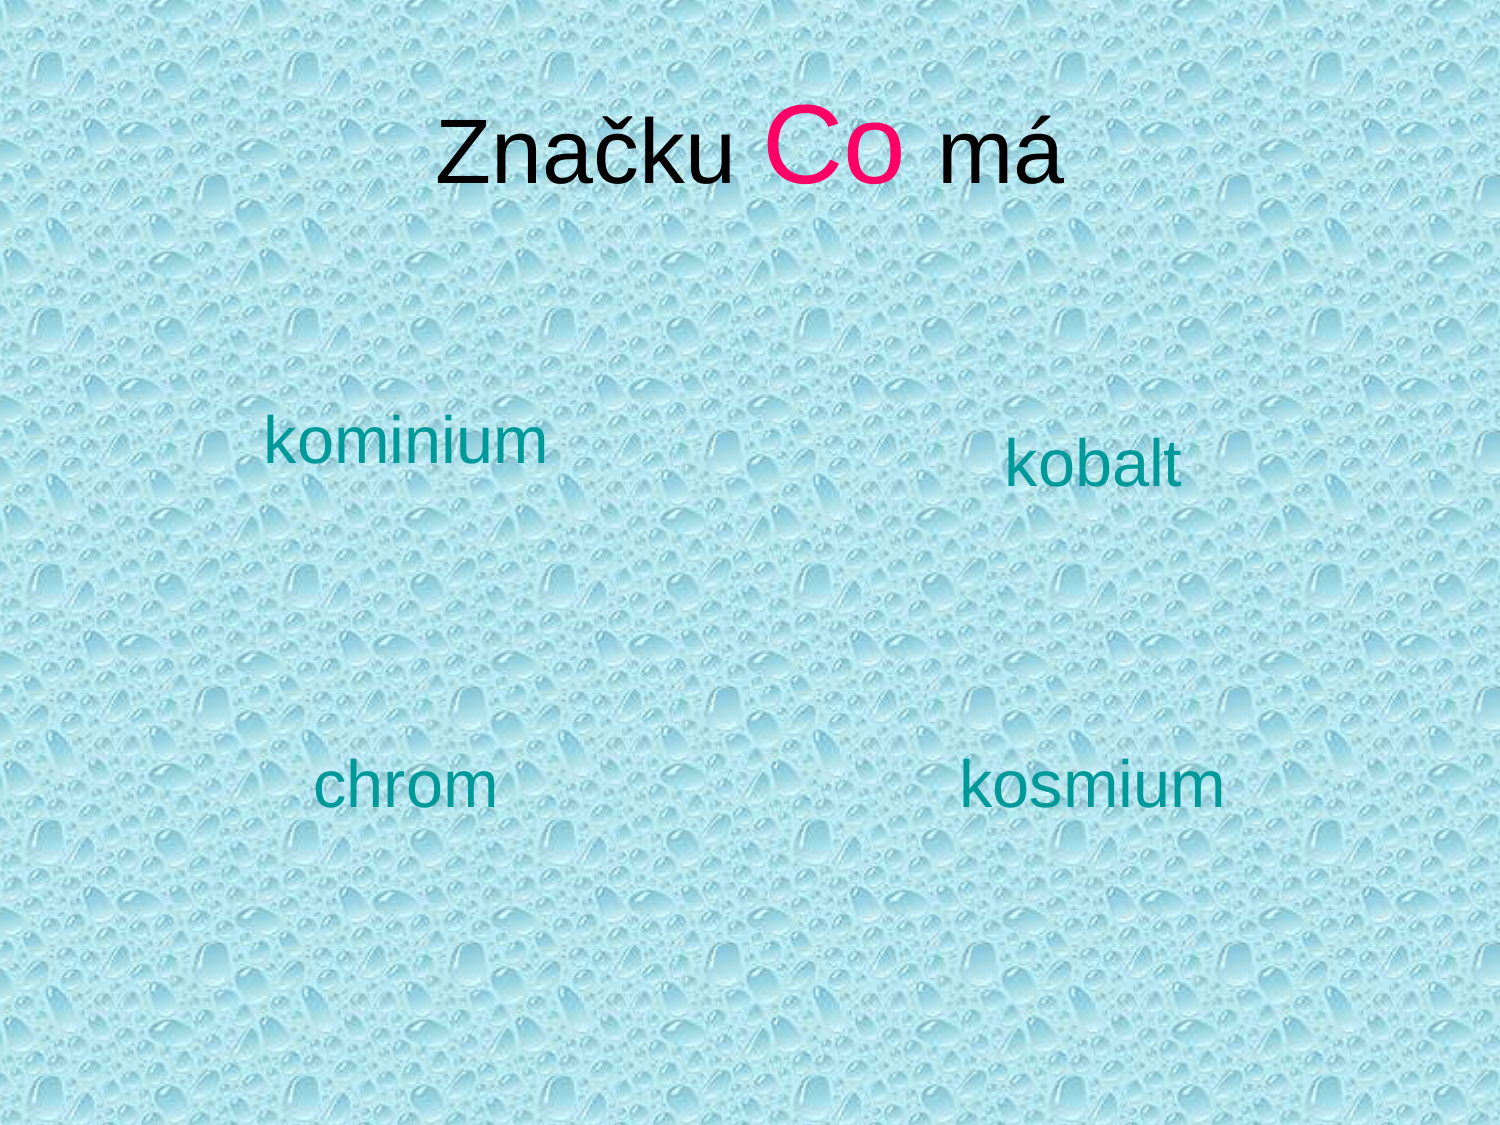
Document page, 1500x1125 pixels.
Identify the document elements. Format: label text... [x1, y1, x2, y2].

title Značku Co má [75, 45, 1426, 233]
picture [0, 0, 1500, 1125]
table_header kosmium [763, 646, 1423, 1005]
table_header kobalt [763, 262, 1425, 621]
table_header chrom [75, 646, 737, 1005]
table_header kominium [75, 262, 737, 621]
